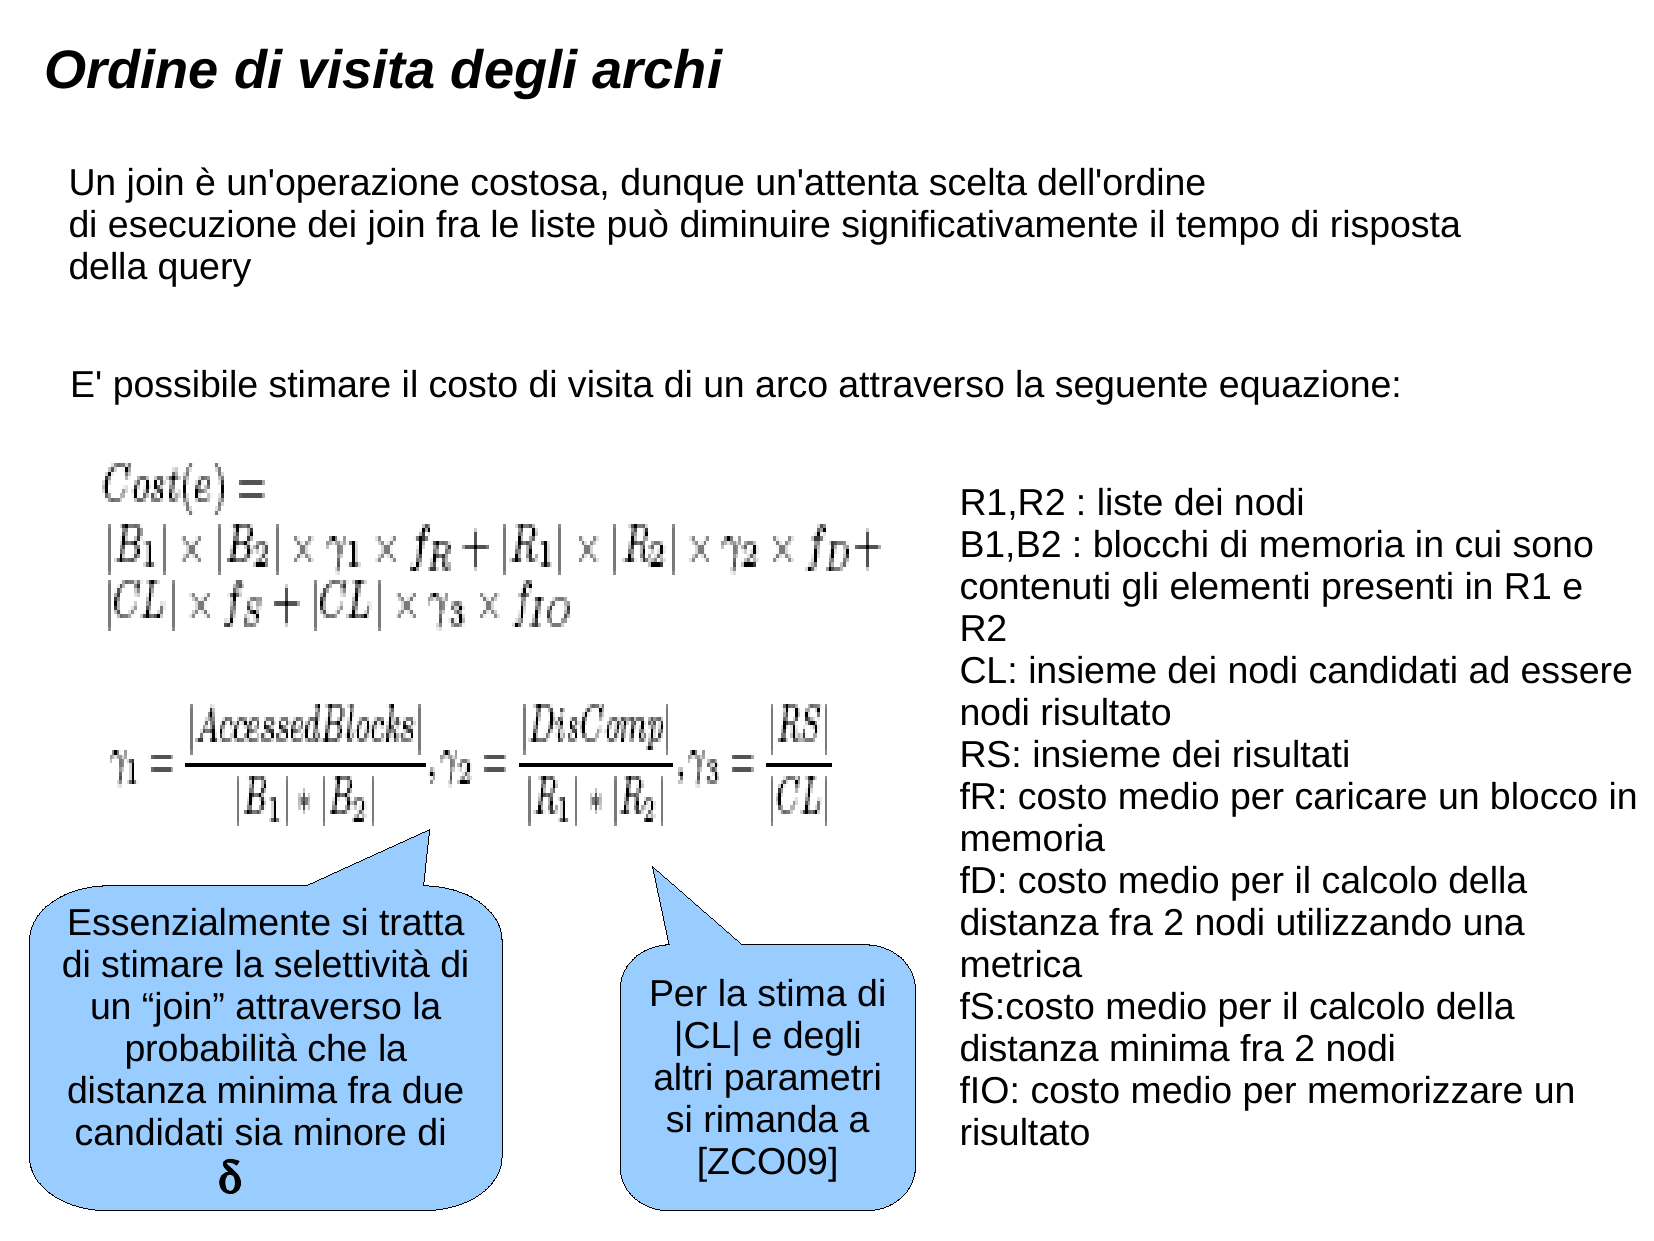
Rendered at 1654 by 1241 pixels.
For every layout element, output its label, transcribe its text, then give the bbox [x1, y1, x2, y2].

chart [204, 1149, 441, 1241]
text_box Ordine di visita degli archi [29, 31, 738, 109]
text_box Un join è un'operazione costosa, dunque un'attenta scelta dell'ordine di esecuzione dei join fra le liste può diminuire significativamente il tempo di risposta della query [53, 154, 1477, 296]
text_box Per la stima di |CL| e degli altri parametri si rimanda a [ZCO09] [620, 866, 916, 1211]
text_box Essenzialmente si tratta di stimare la selettività di un “join” attraverso la probabilità che la distanza minima fra due candidati sia minore di [29, 829, 503, 1211]
picture [59, 442, 916, 857]
text_box R1,R2 : liste dei nodi B1,B2 : blocchi di memoria in cui sono contenuti gli elementi presenti in R1 e R2 CL: insieme dei nodi candidati ad essere nodi risultato RS: insieme dei risultati fR: costo medio per caricare un blocco in memoria fD: costo medio per il calcolo della distanza fra 2 nodi utilizzando una metrica fS:costo medio per il calcolo della distanza minima fra 2 nodi fIO: costo medio per memorizzare un risultato [944, 474, 1654, 1204]
text_box E' possibile stimare il costo di visita di un arco attraverso la seguente equazione: [55, 356, 1418, 414]
